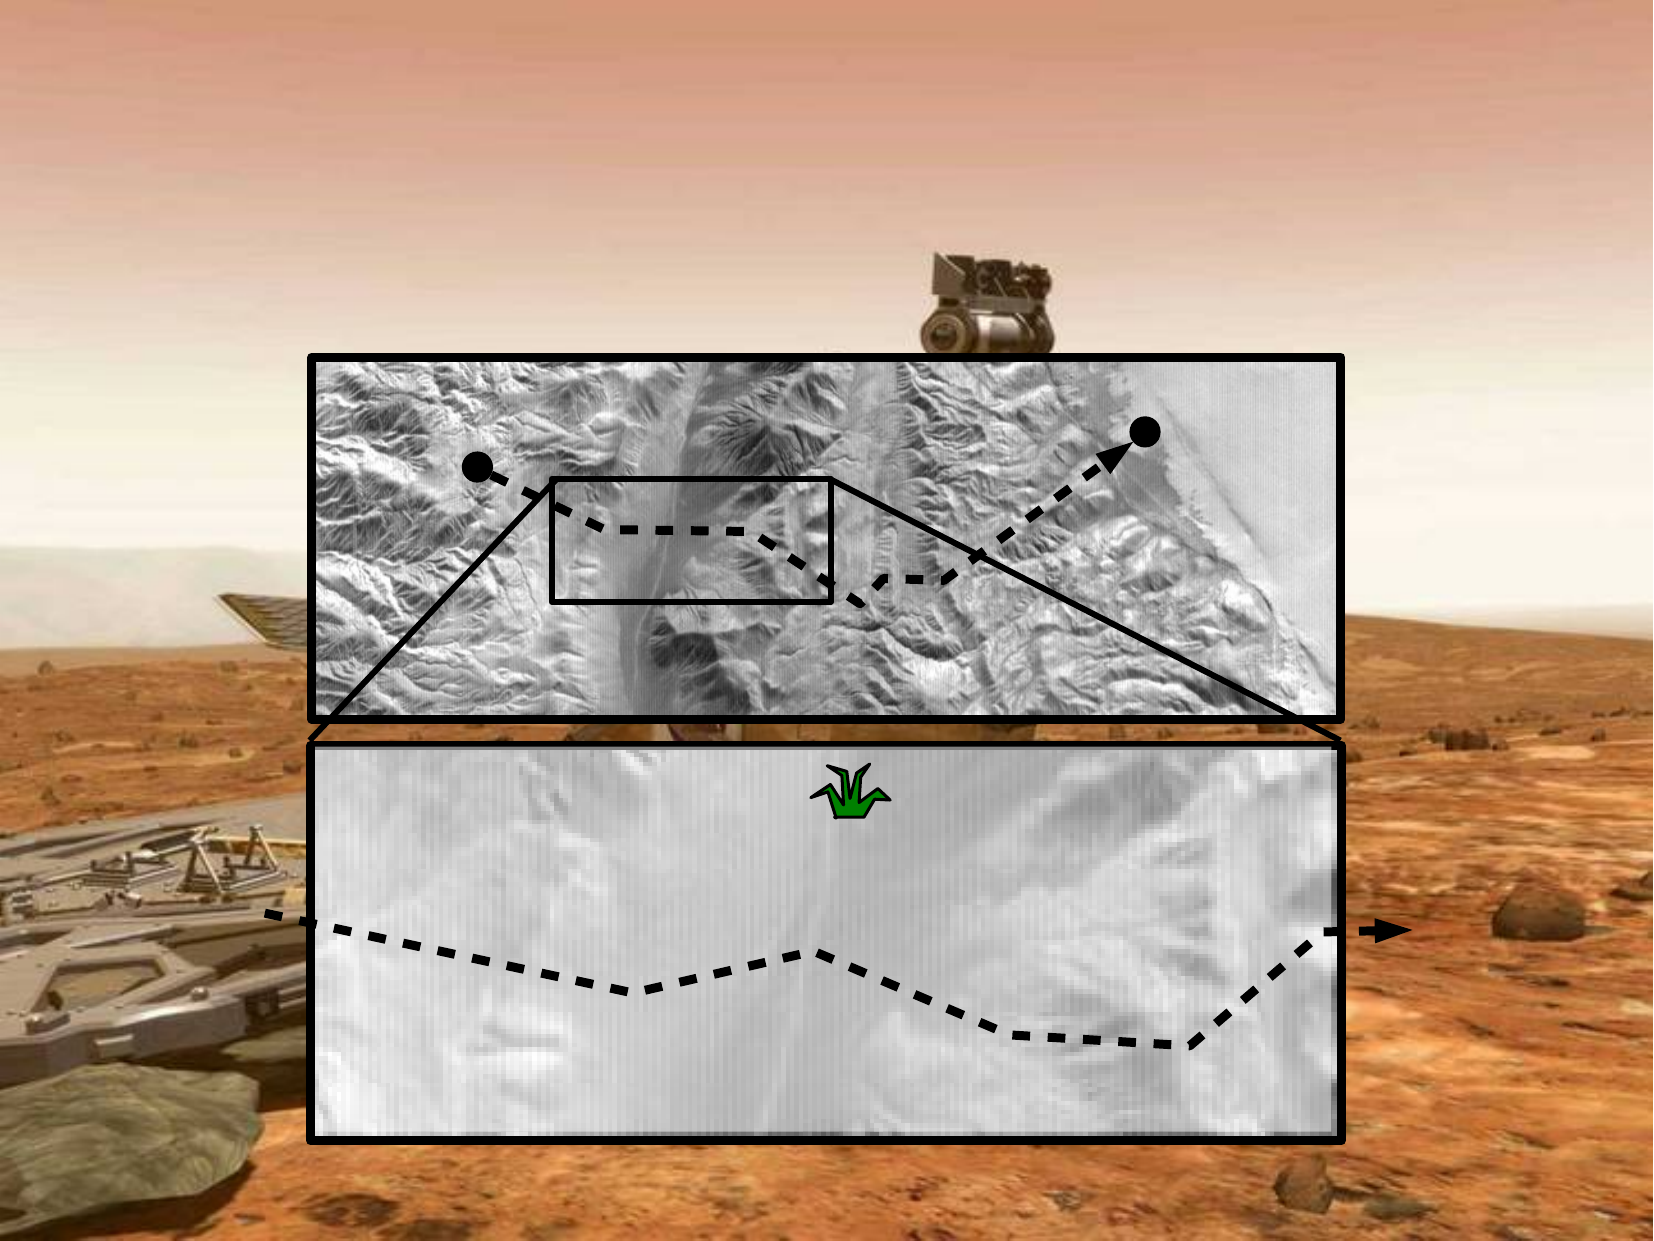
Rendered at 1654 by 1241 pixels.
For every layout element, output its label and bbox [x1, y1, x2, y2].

text_box [1129, 416, 1161, 448]
picture [0, 0, 1653, 1241]
text_box [315, 746, 1332, 1132]
text_box [461, 451, 494, 483]
